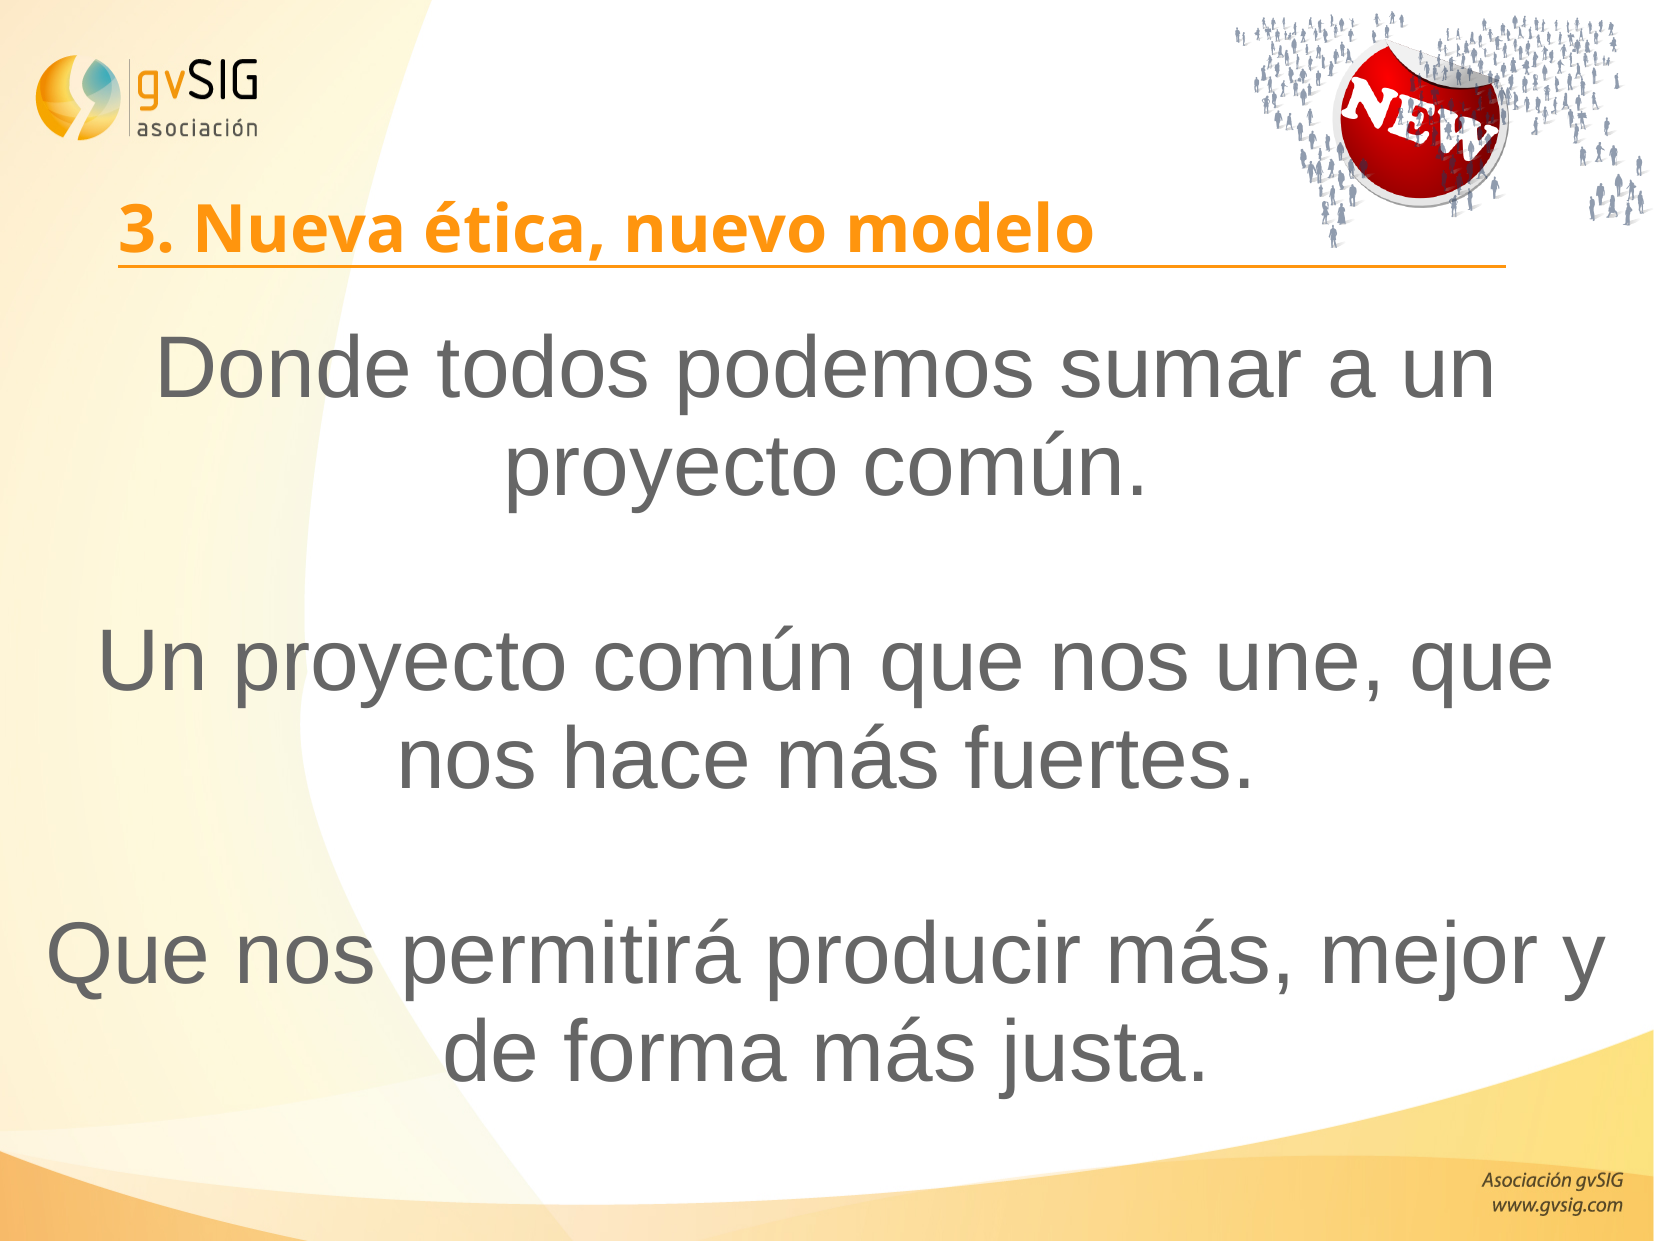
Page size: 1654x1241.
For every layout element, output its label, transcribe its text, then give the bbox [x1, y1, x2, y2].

text_box Donde todos podemos sumar a un proyecto común. Un proyecto común que nos une, que nos hace más fuertes. Que nos permitirá producir más, mejor y de forma más justa. [29, 310, 1625, 1108]
picture [0, 0, 1654, 1241]
title 3. Nueva ética, nuevo modelo [118, 177, 1607, 276]
